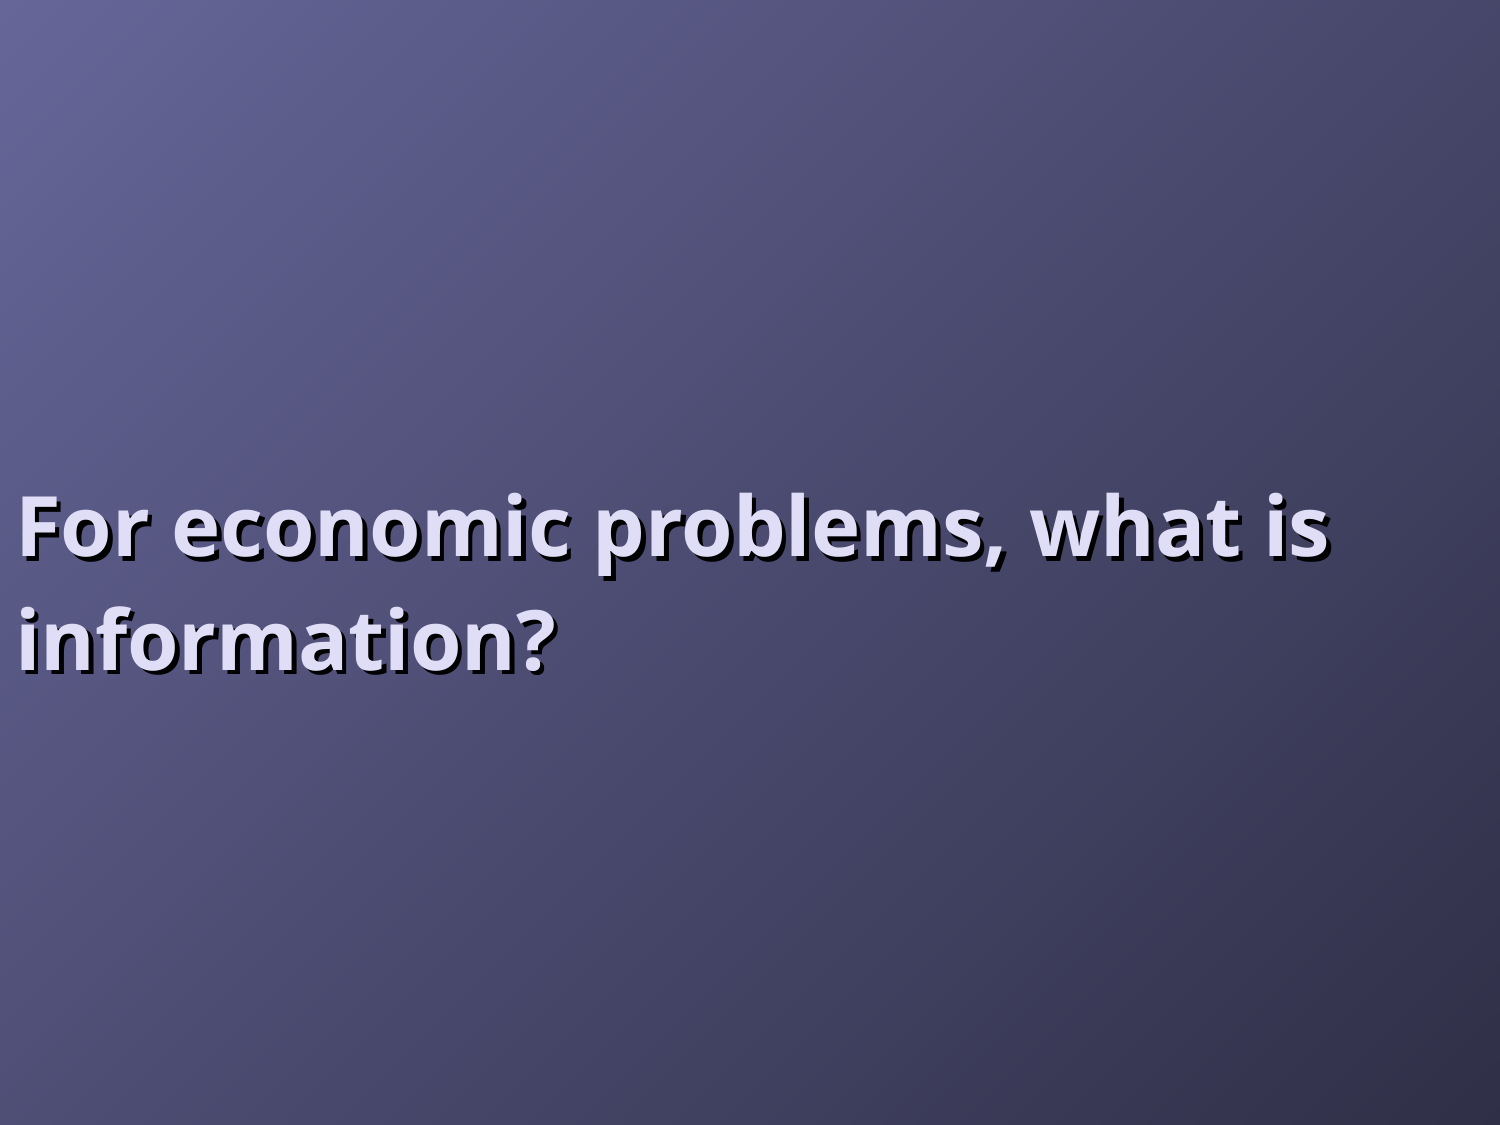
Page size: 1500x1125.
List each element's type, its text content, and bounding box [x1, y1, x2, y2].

title For economic problems, what is information? [0, 473, 1500, 689]
